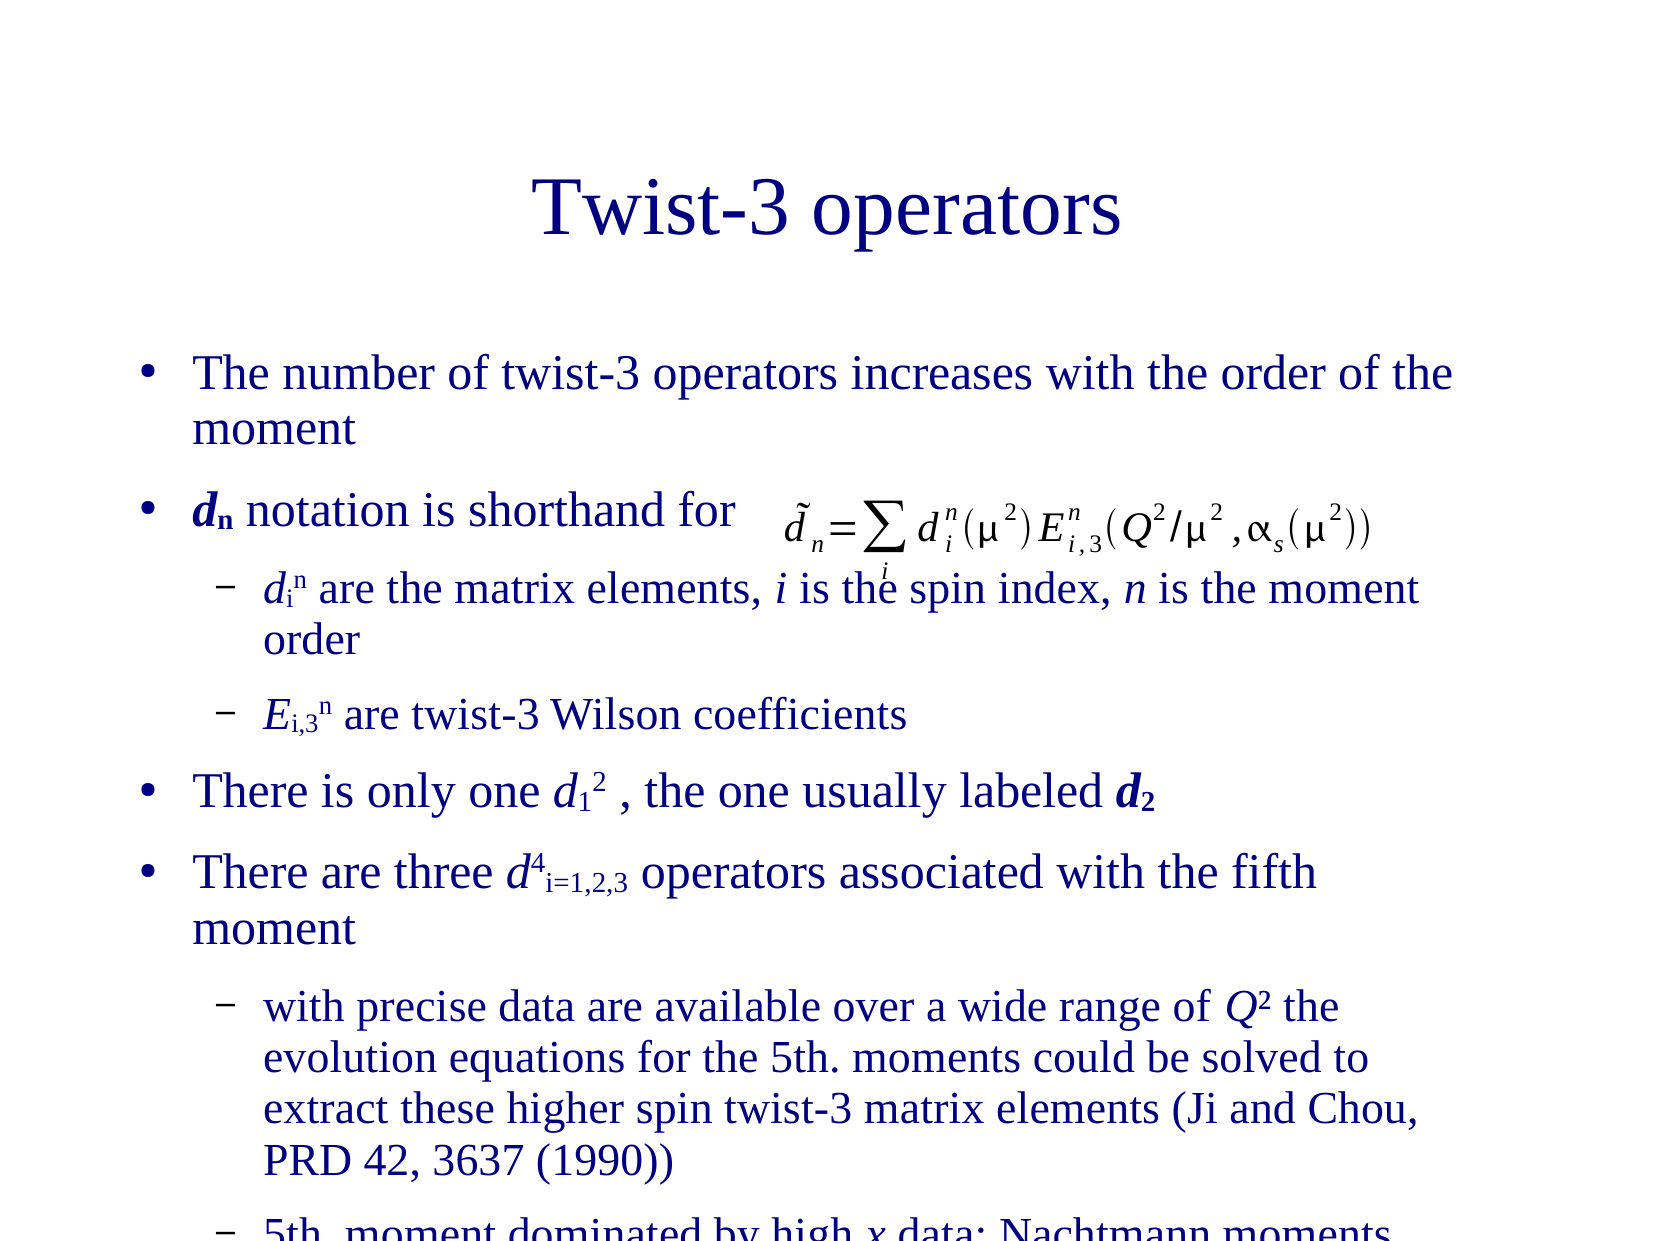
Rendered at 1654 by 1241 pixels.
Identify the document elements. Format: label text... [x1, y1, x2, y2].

list The number of twist-3 operators increases with the order of the moment dn notation is shorthand for din are the matrix elements, i is the spin index, n is the moment order Ei,3n are twist-3 Wilson coefficients There is only one d12 , the one usually labeled d2 There are three d4i=1,2,3 operators associated with the fifth moment with precise data are available over a wide range of Q² the evolution equations for the 5th. moments could be solved to extract these higher spin twist-3 matrix elements (Ji and Chou, PRD 42, 3637 (1990)) 5th. moment dominated by high x data: Nachtmann moments required [121, 344, 1476, 1241]
chart [773, 497, 1382, 585]
title Twist-3 operators [121, 102, 1534, 311]
